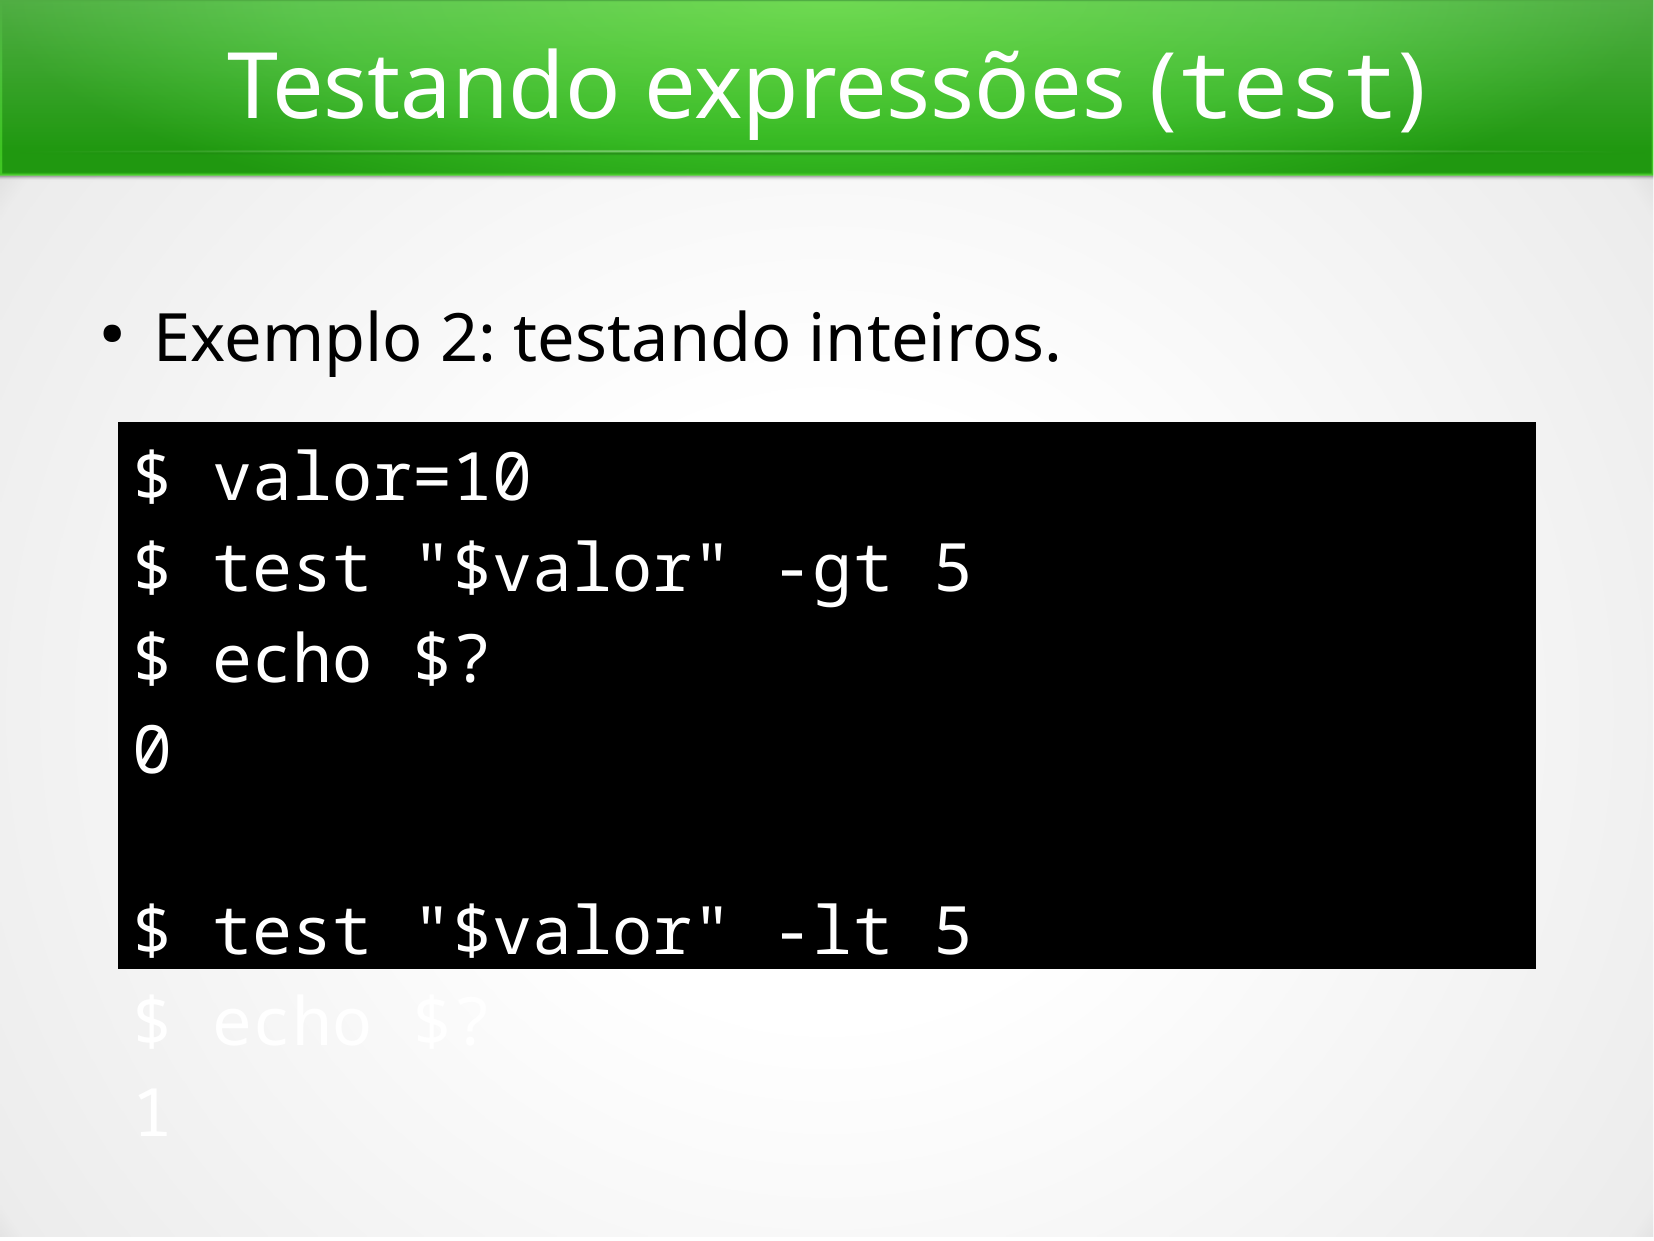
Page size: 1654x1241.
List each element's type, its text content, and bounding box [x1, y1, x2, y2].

list Exemplo 2: testando inteiros. [82, 290, 1571, 1010]
title Testando expressões (test) [82, 11, 1571, 154]
picture [0, 0, 1654, 1237]
